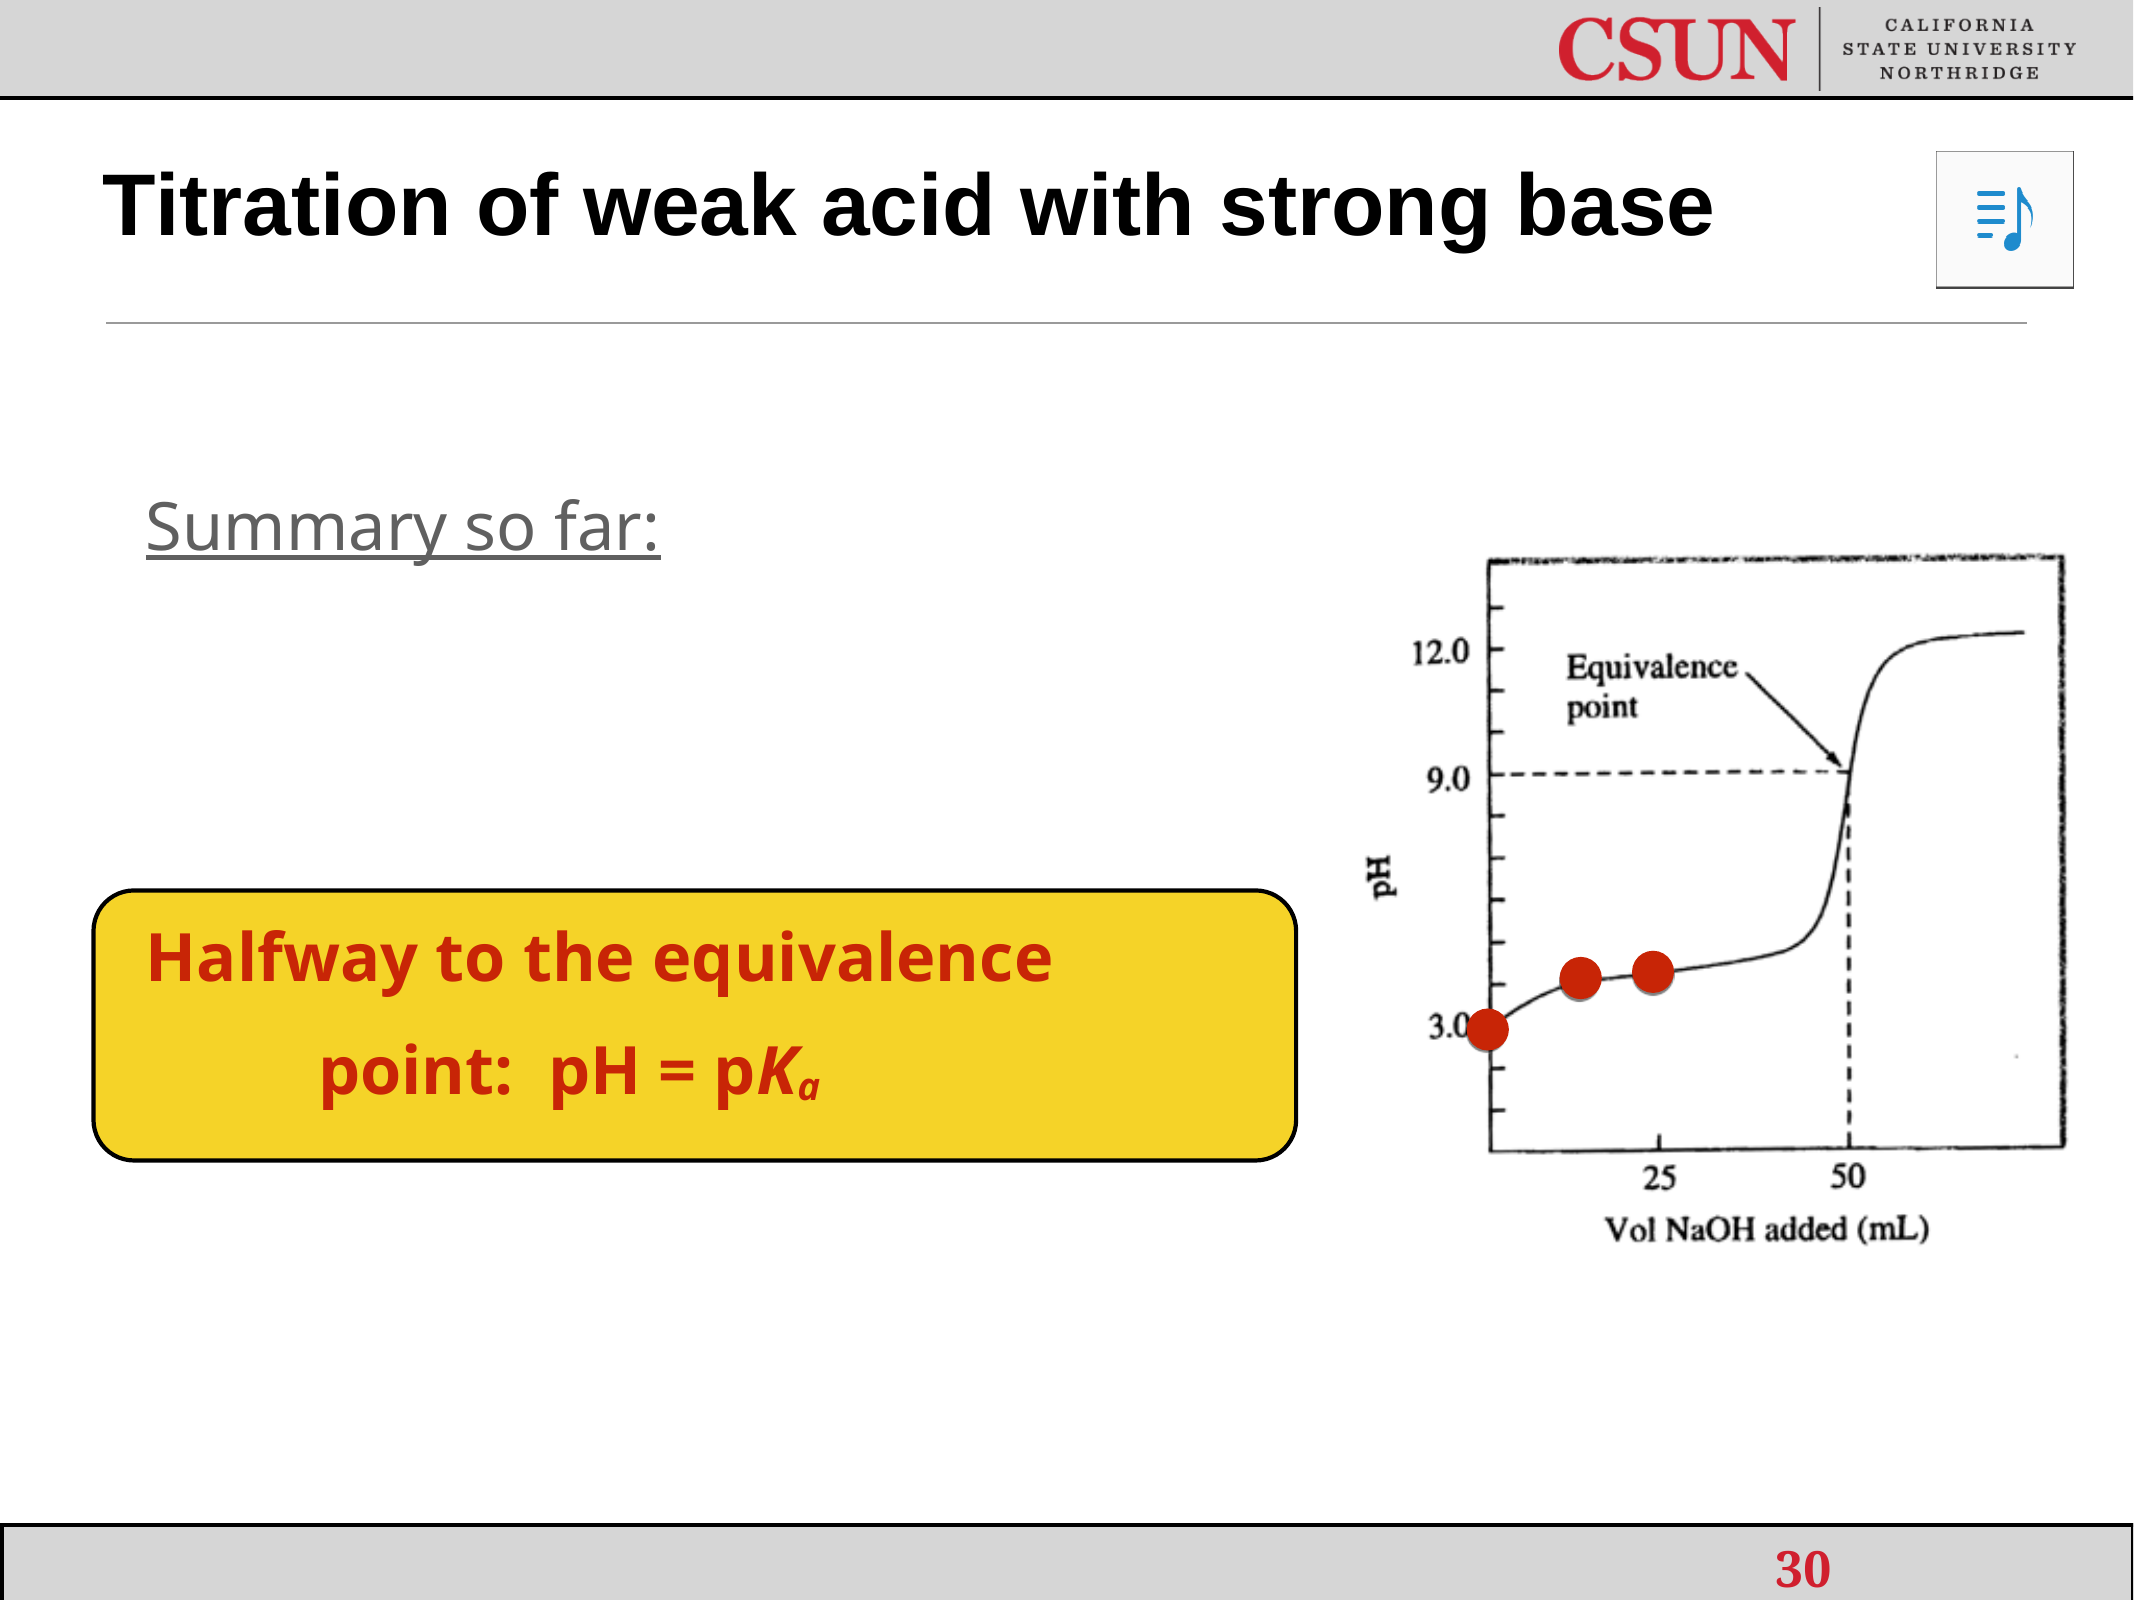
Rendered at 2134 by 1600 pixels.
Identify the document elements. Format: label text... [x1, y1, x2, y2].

text_box [1466, 1008, 1509, 1051]
text_box [1935, 150, 2075, 290]
picture [1559, 7, 2076, 91]
picture [1343, 539, 2077, 1257]
title Titration of weak acid with strong base [93, 186, 2040, 315]
list Summary so far: Halfway to the equivalence point: pH = pKa [93, 315, 2101, 1258]
text_box [1632, 950, 1675, 993]
text_box [1559, 956, 1602, 1000]
